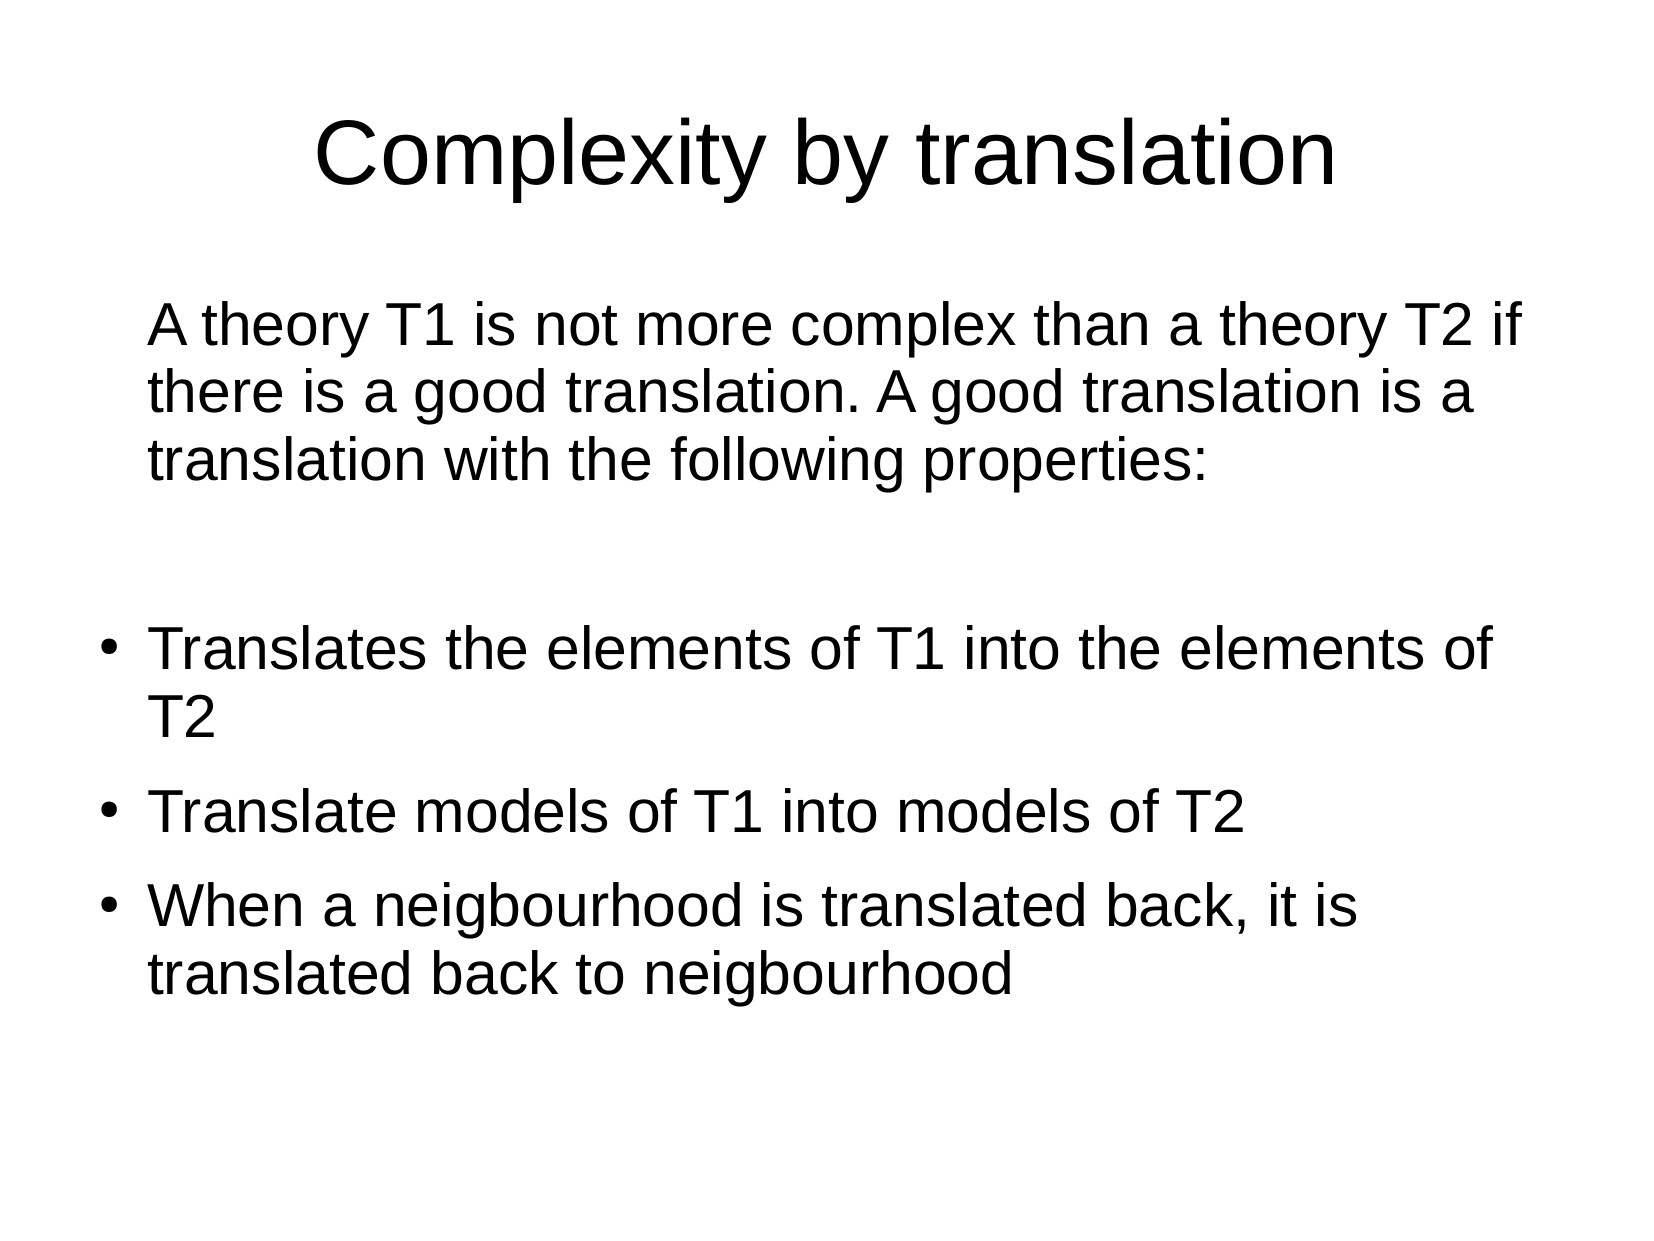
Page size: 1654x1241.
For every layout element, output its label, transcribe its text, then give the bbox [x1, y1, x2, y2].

title Complexity by translation [82, 49, 1571, 257]
list A theory T1 is not more complex than a theory T2 if there is a good translation. A good translation is a translation with the following properties: Translates the elements of T1 into the elements of T2 Translate models of T1 into models of T2 When a neigbourhood is translated back, it is translated back to neigbourhood [82, 290, 1571, 1010]
